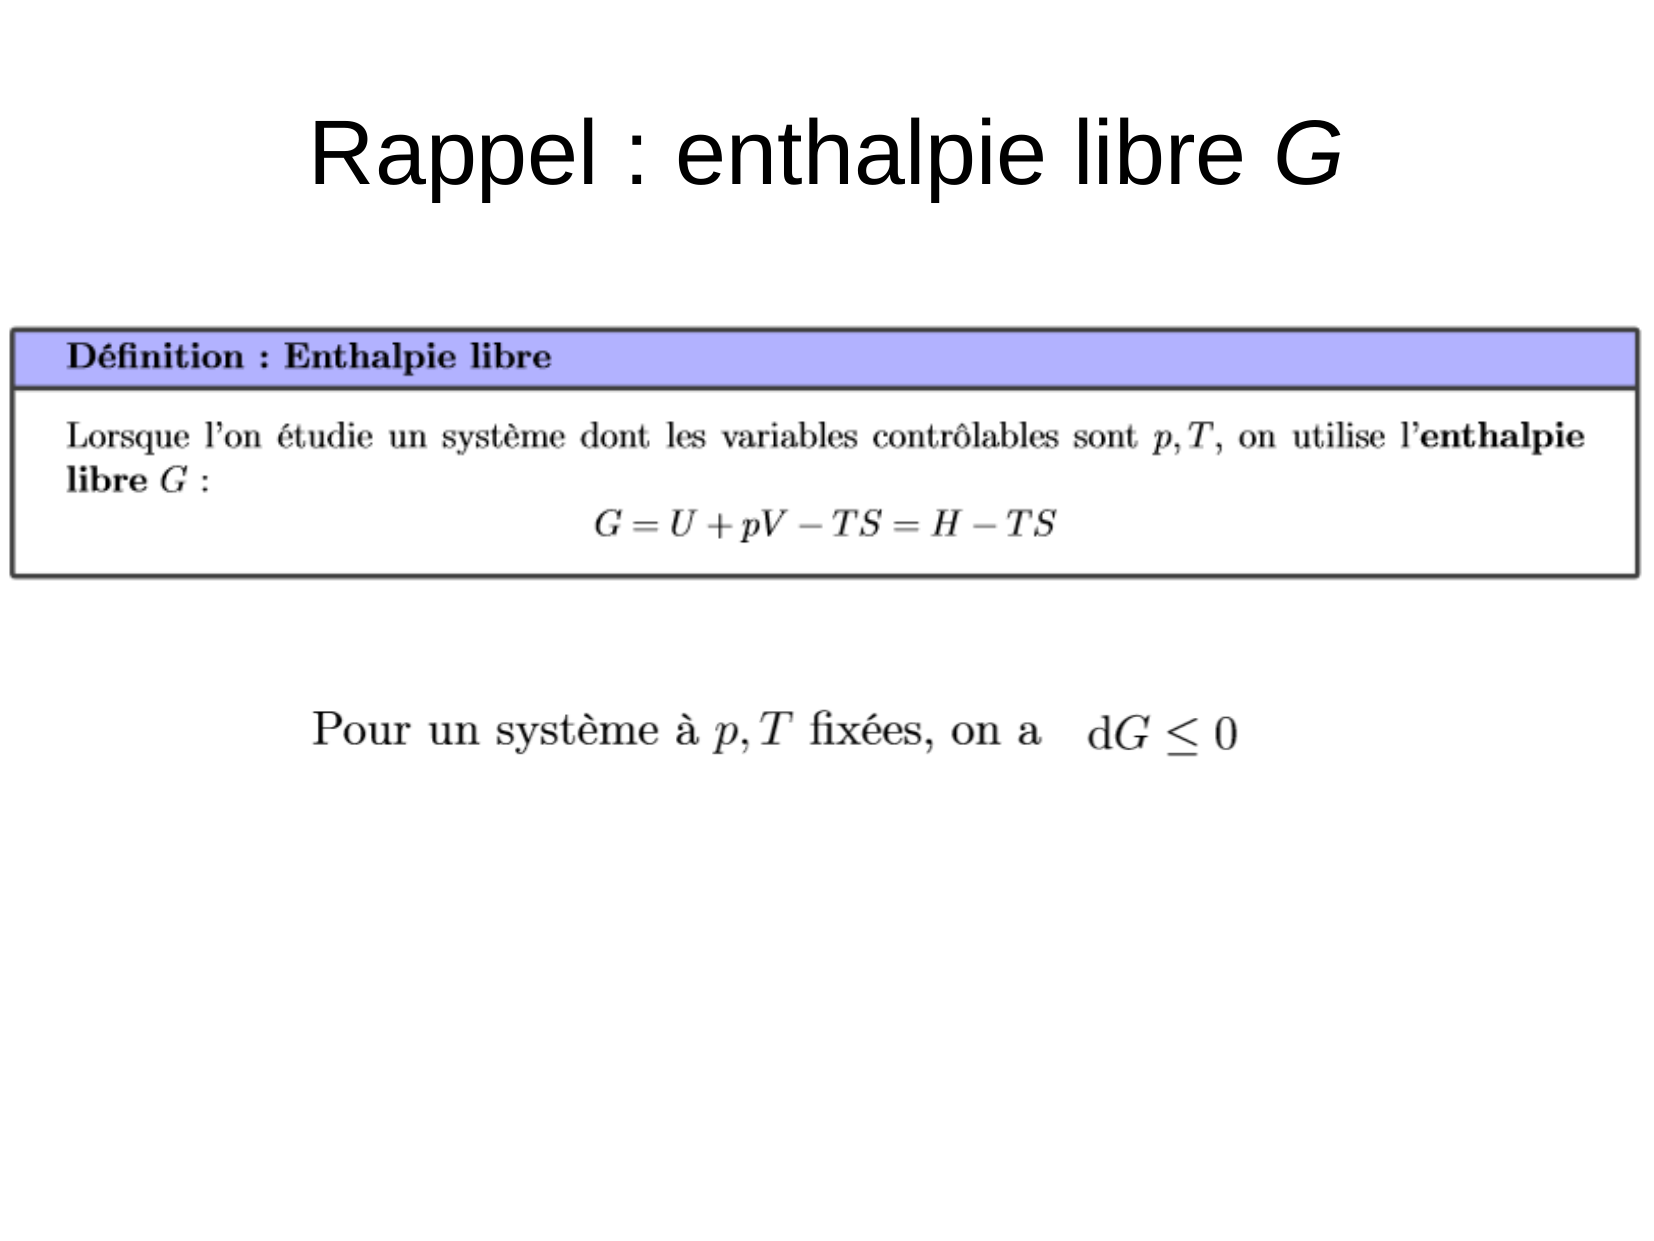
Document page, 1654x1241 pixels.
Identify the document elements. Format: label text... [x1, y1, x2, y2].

title Rappel : enthalpie libre G [82, 49, 1571, 257]
picture [0, 318, 1654, 591]
picture [295, 644, 1264, 833]
